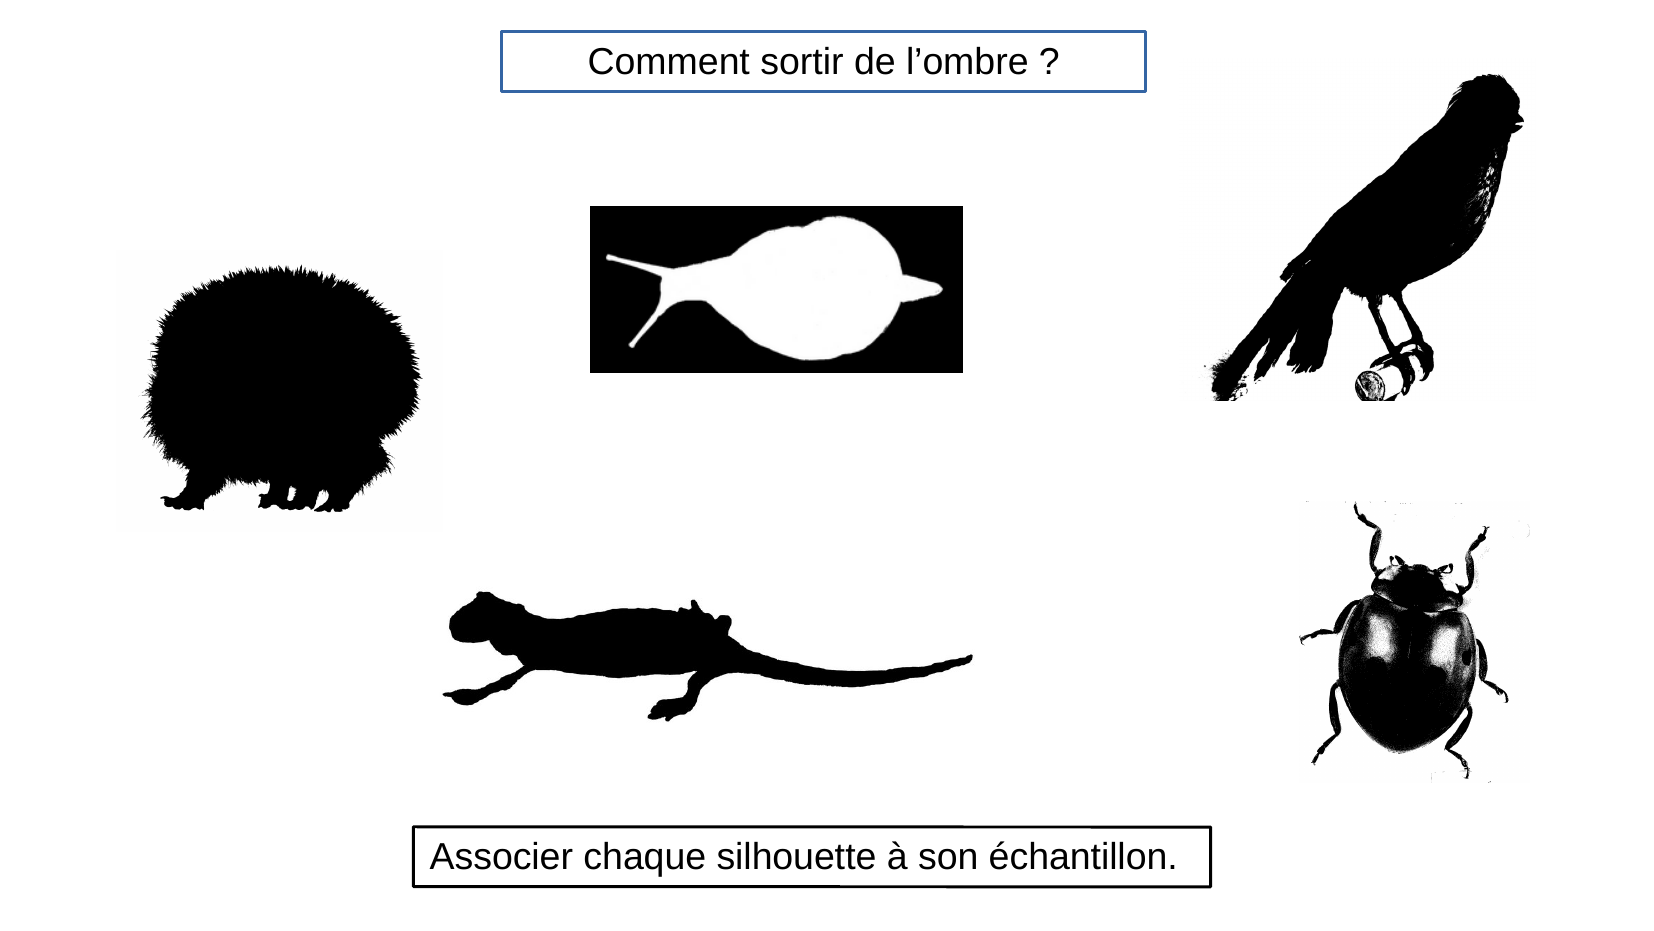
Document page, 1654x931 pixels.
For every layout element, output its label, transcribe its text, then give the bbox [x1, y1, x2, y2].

text_box Associer chaque silhouette à son échantillon. [413, 826, 1211, 887]
picture [116, 250, 443, 532]
picture [413, 569, 980, 739]
text_box Comment sortir de l’ombre ? [501, 31, 1146, 92]
picture [590, 206, 963, 373]
picture [1179, 58, 1536, 402]
picture [1299, 501, 1530, 783]
